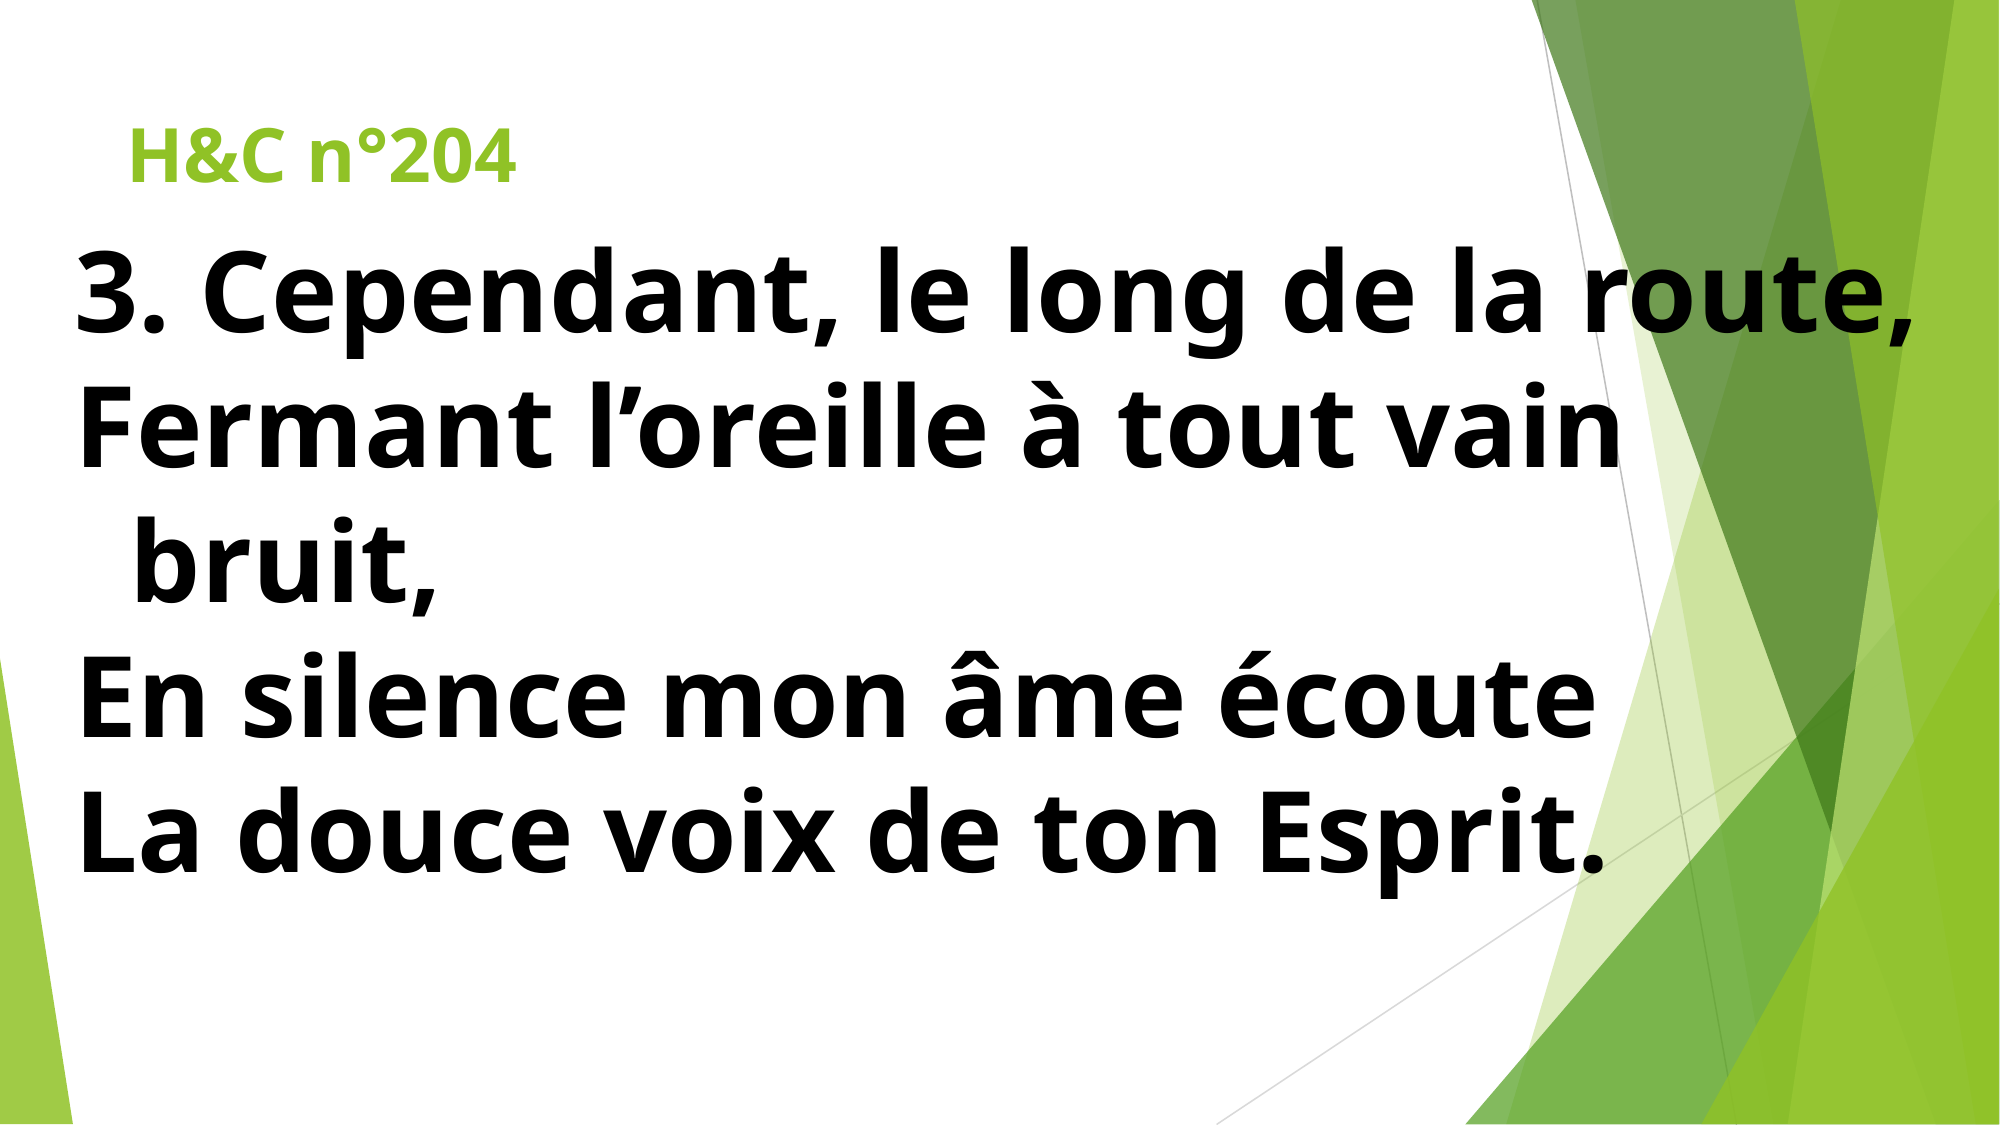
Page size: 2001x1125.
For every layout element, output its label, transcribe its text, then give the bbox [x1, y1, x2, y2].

text_box H&C n°204 [111, 99, 1522, 212]
text_box 3. Cependant, le long de la route, Fermant l’oreille à tout vain bruit, En silence mon âme écoute La douce voix de ton Esprit. [59, 212, 1949, 1063]
